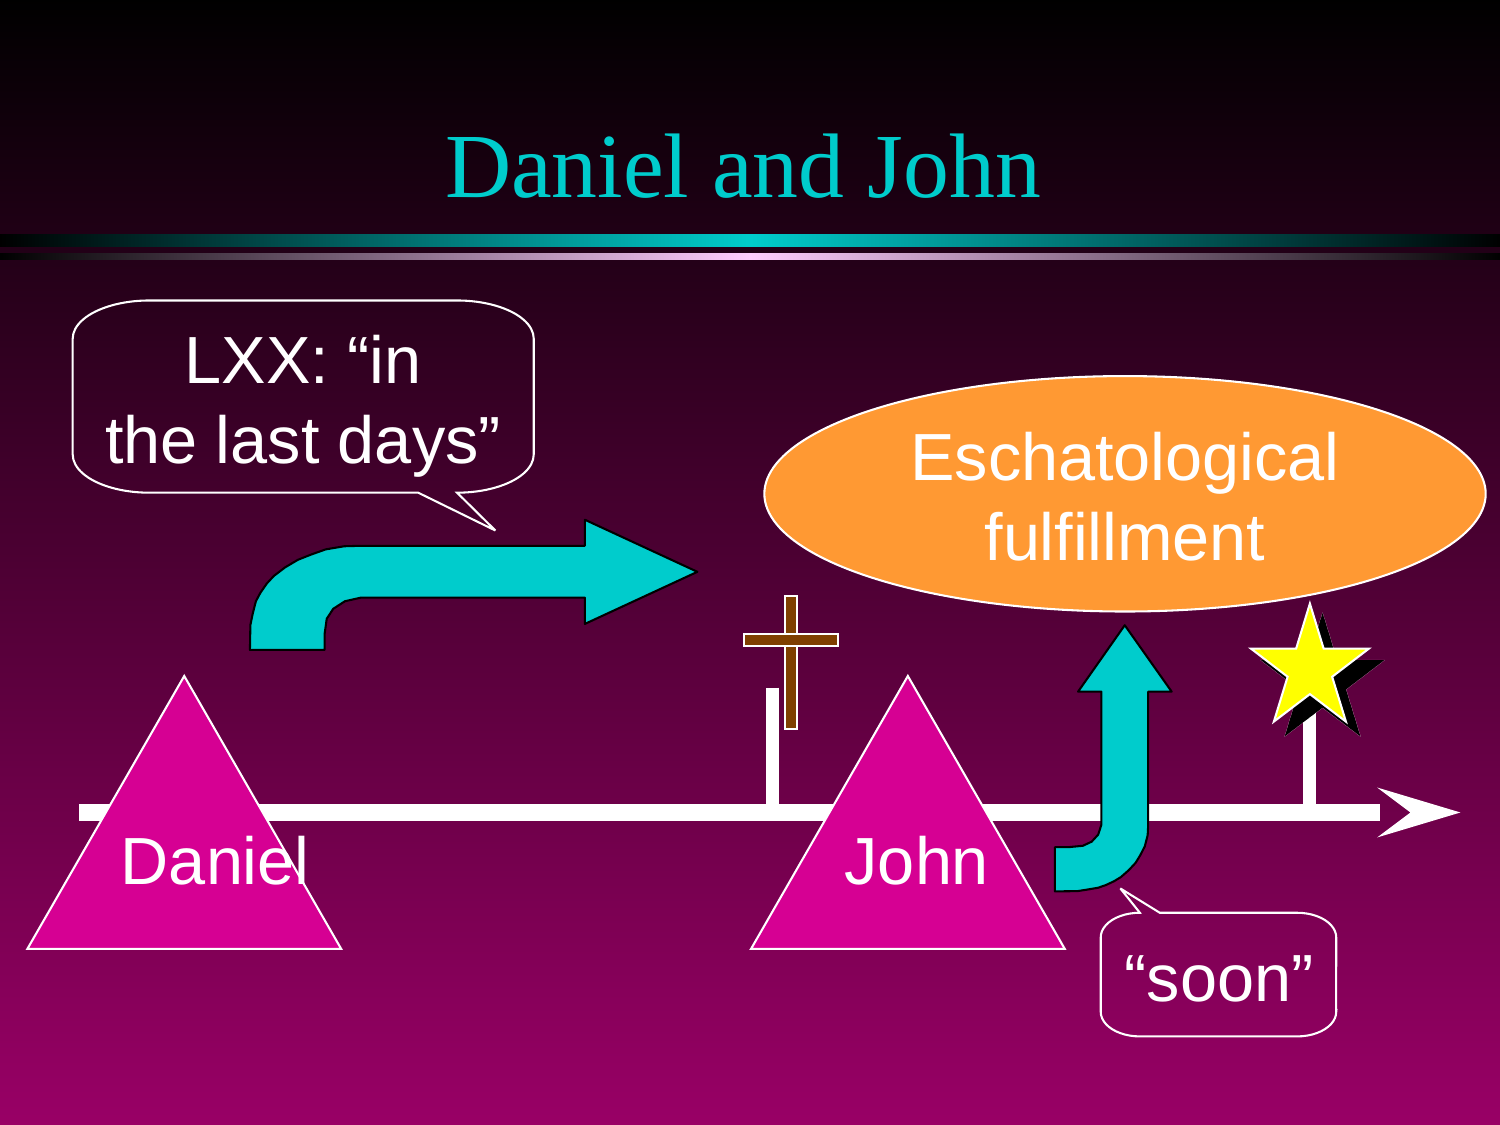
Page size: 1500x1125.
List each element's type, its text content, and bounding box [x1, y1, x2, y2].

text_box Eschatological fulfillment [764, 376, 1486, 612]
title Daniel and John [99, 37, 1388, 225]
text_box “soon” [1100, 888, 1337, 1037]
text_box Daniel [266, 852, 285, 863]
text_box [1054, 625, 1172, 892]
text_box John [751, 676, 1065, 949]
text_box [1251, 603, 1369, 722]
text_box LXX: “in the last days” [72, 300, 534, 531]
text_box [743, 596, 839, 729]
text_box [249, 519, 698, 650]
text_box Daniel [27, 676, 342, 949]
